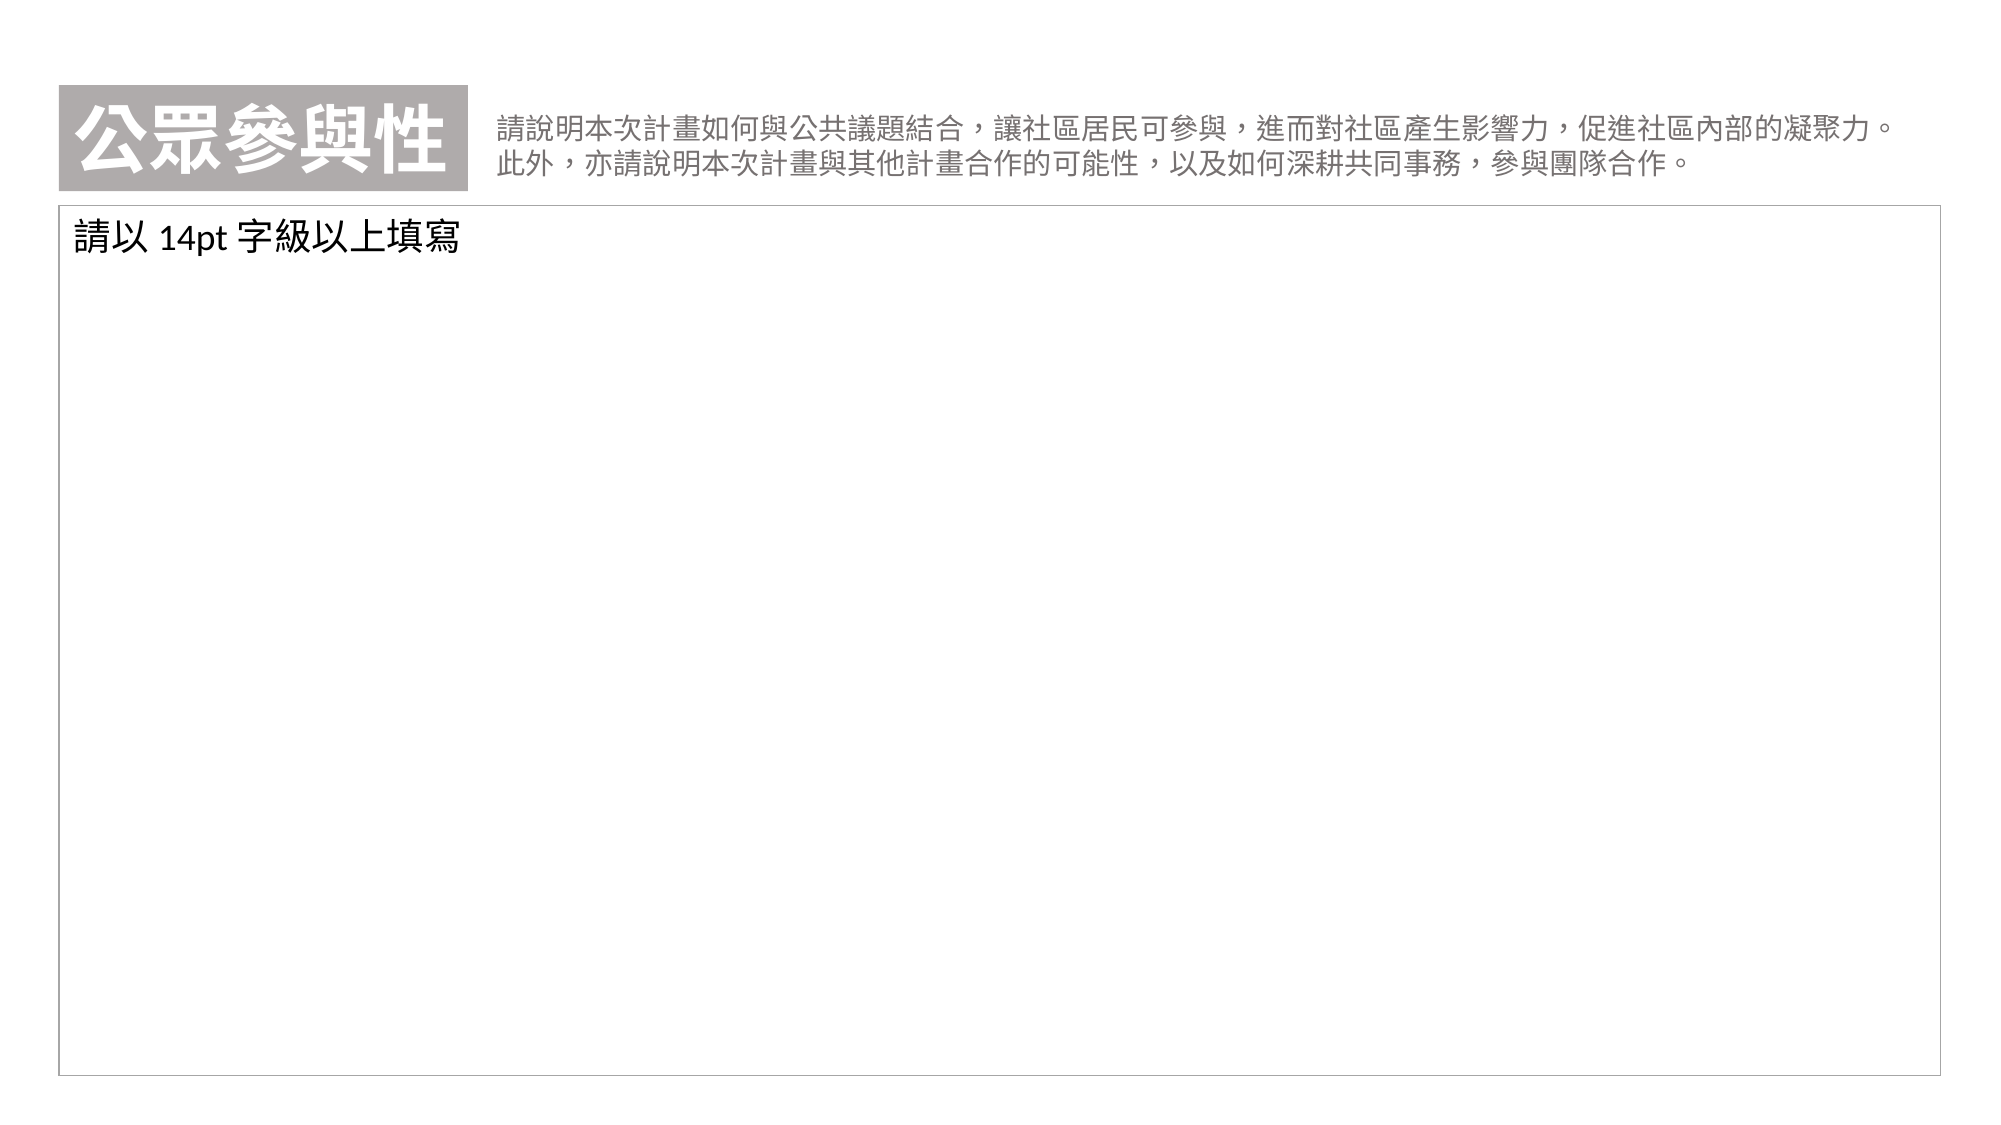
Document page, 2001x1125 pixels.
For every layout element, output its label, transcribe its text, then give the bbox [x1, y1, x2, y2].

text_box 公眾參與性 [58, 85, 468, 192]
text_box 請以14pt字級以上填寫 [58, 205, 1941, 1076]
text_box 請說明本次計畫如何與公共議題結合，讓社區居民可參與，進而對社區產生影響力，促進社區內部的凝聚力。此外，亦請說明本次計畫與其他計畫合作的可能性，以及如何深耕共同事務，參與團隊合作。 [481, 102, 1941, 189]
